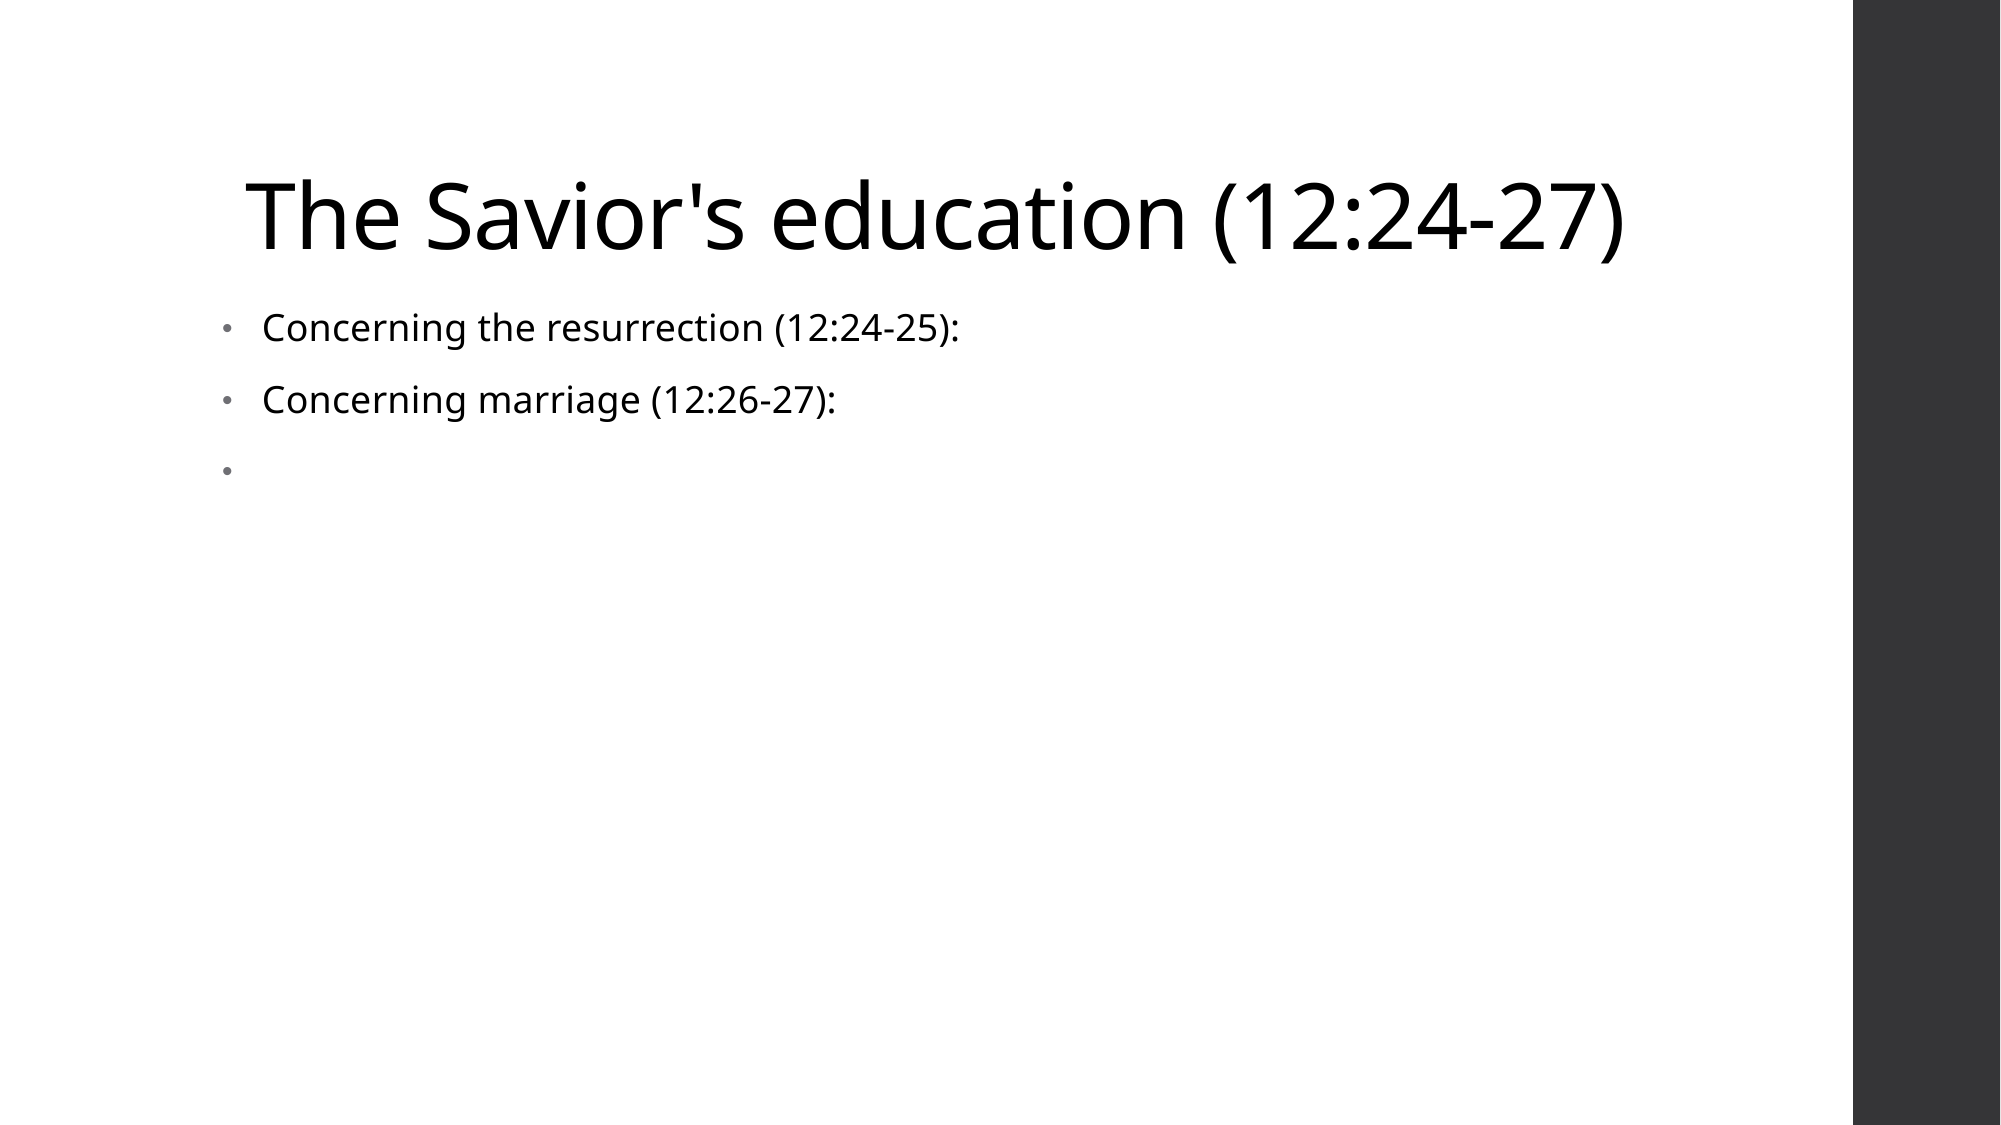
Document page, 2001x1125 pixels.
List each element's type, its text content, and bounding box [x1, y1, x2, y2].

title The Savior's education (12:24-27) [206, 60, 1797, 278]
list Concerning the resurrection (12:24-25): Concerning marriage (12:26-27): [206, 299, 1617, 1014]
